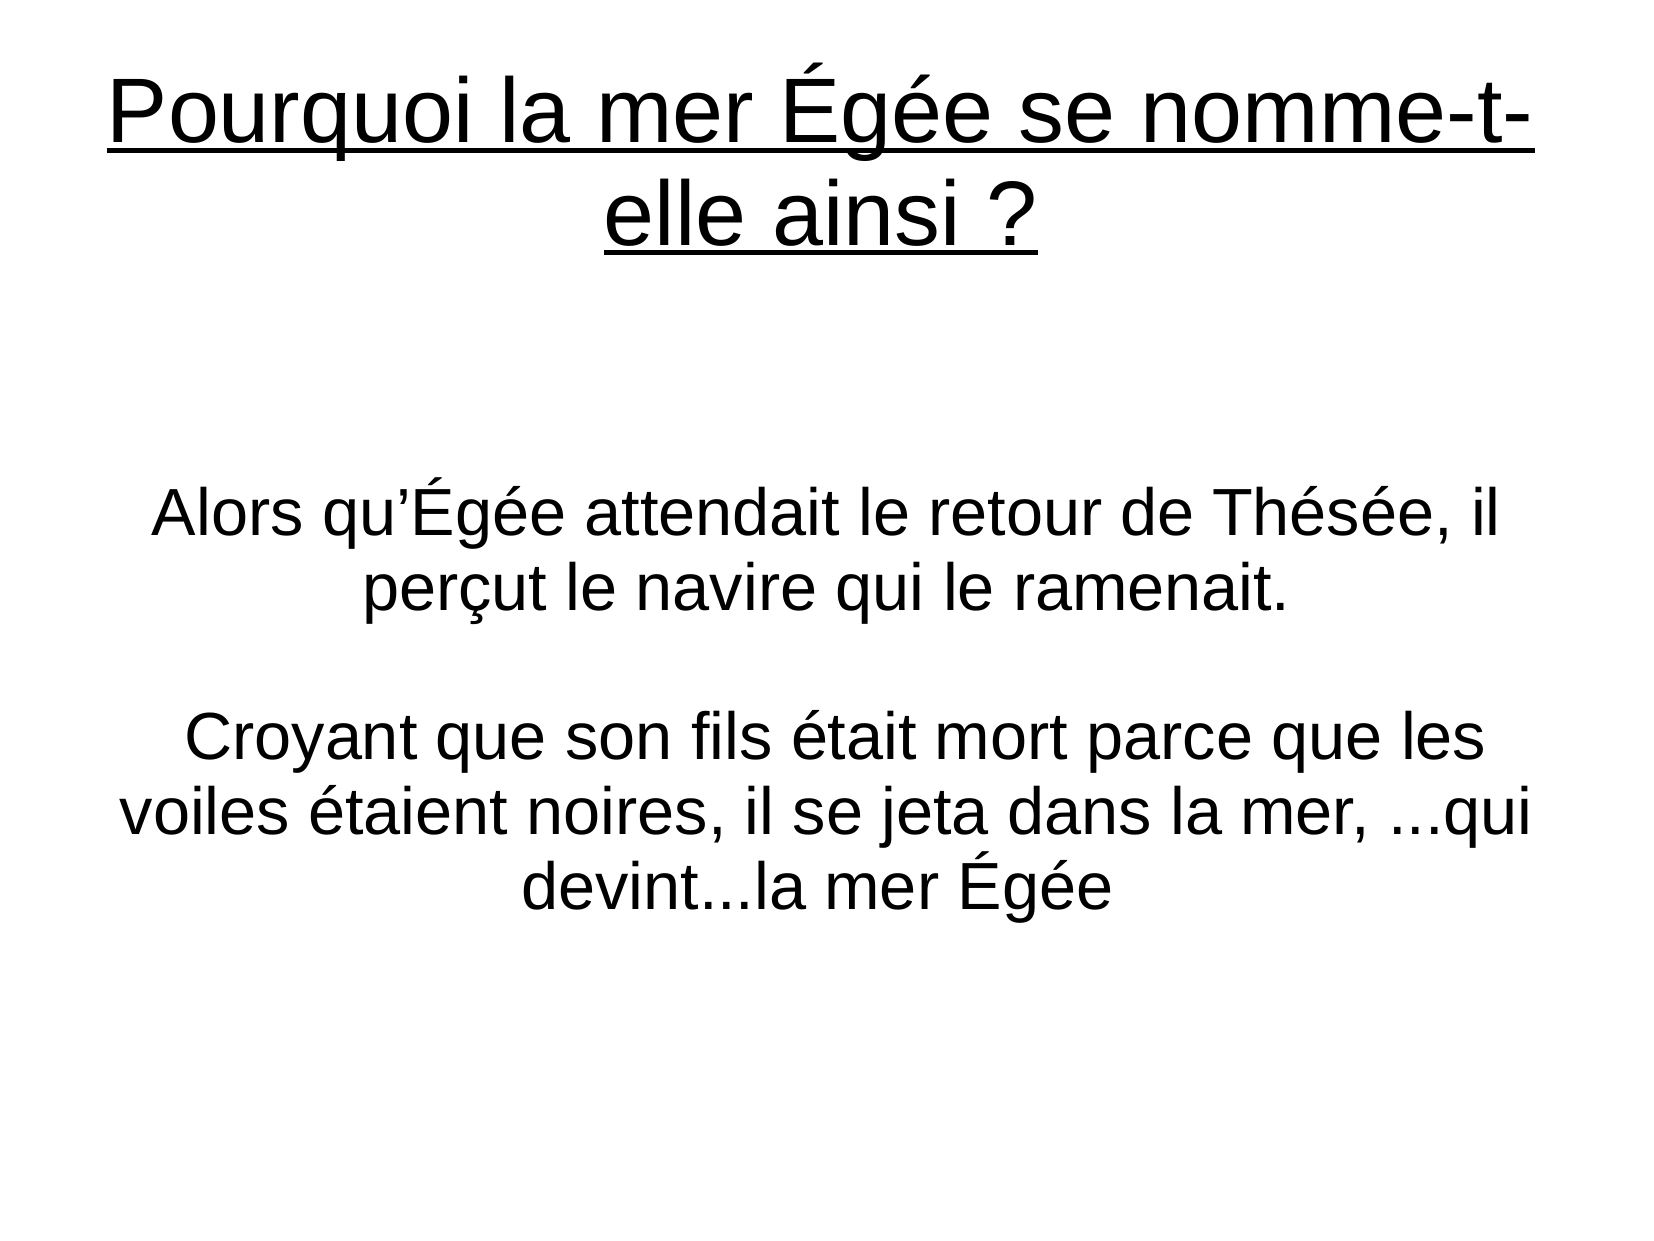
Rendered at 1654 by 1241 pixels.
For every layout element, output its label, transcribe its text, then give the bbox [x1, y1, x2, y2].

title Pourquoi la mer Égée se nomme-t-elle ainsi ? [76, 58, 1565, 266]
subtitle Alors qu’Égée attendait le retour de Thésée, il perçut le navire qui le ramenait. Croyant que son fils était mort parce que les voiles étaient noires, il se jeta dans la mer, ...qui devint...la mer Égée [82, 290, 1571, 1109]
